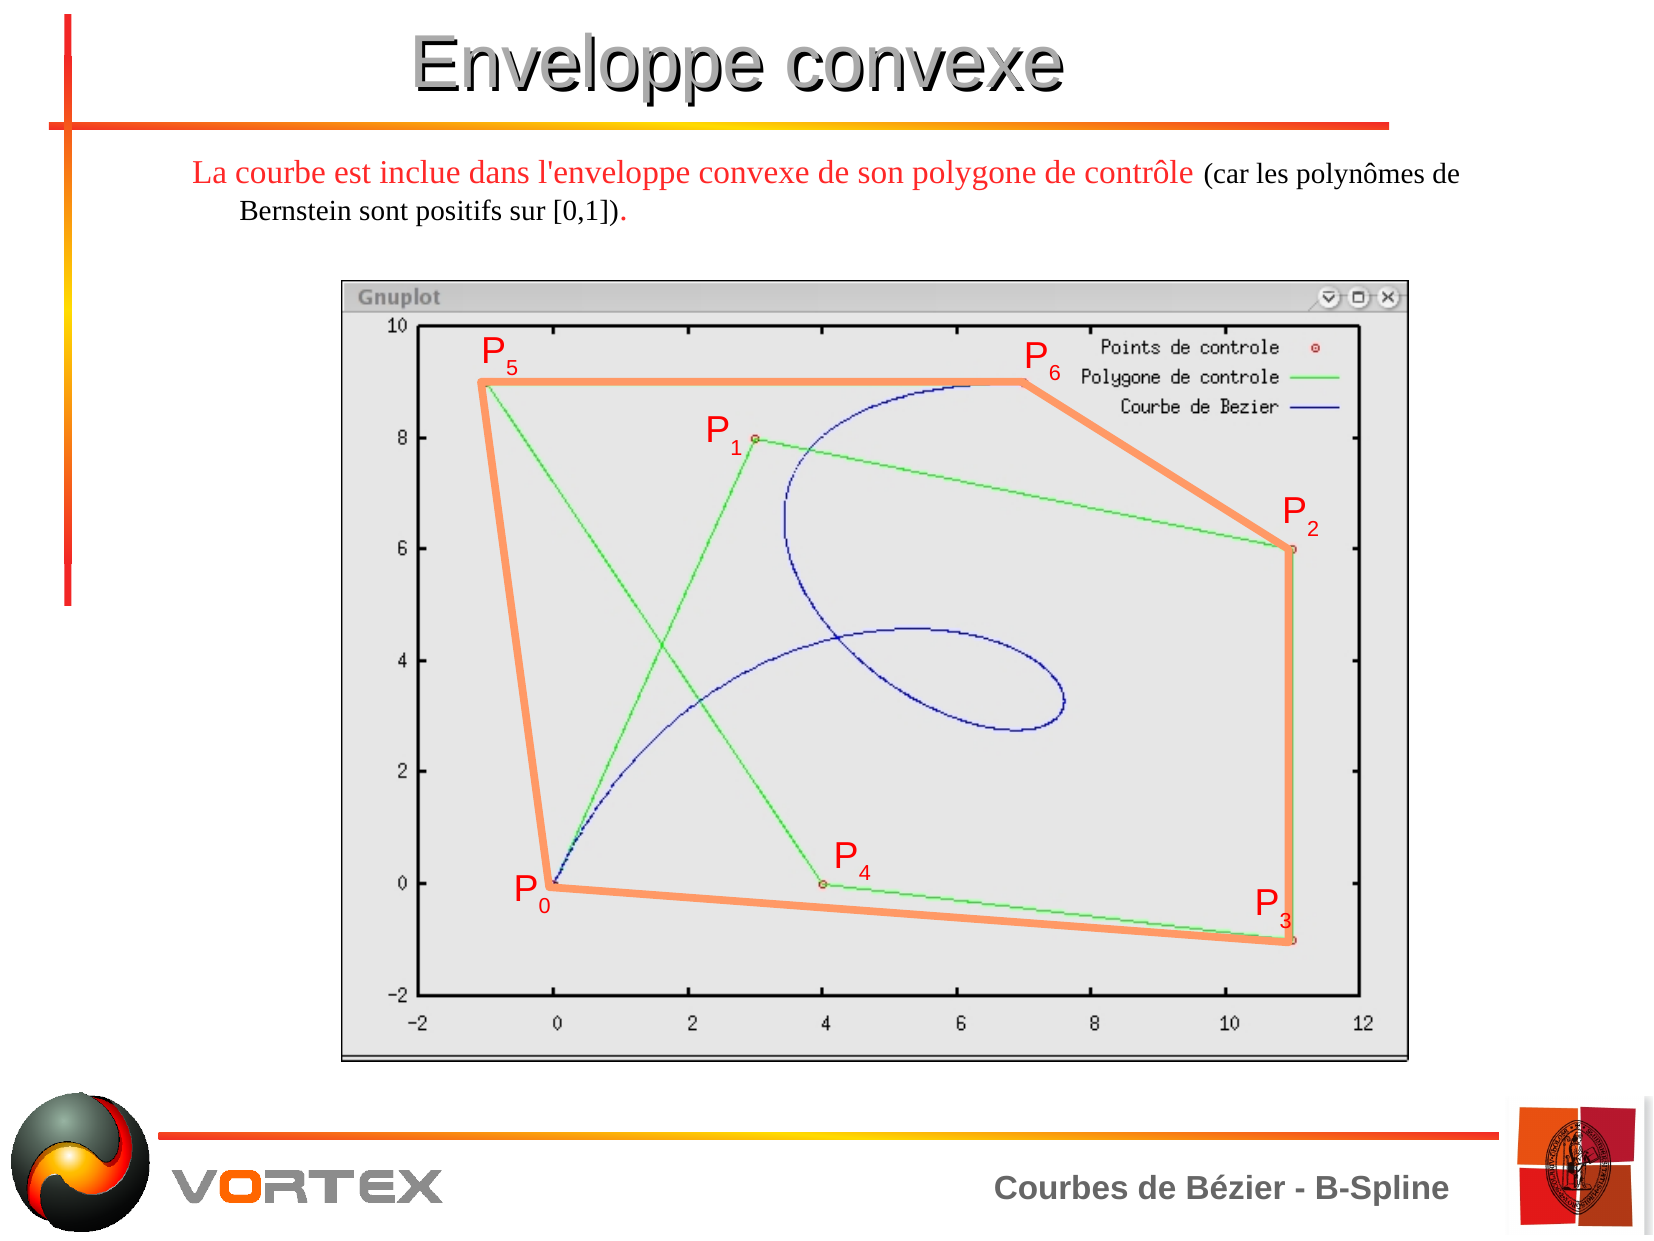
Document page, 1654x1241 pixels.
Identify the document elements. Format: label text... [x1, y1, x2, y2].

text_box P1 [690, 401, 779, 474]
picture [341, 280, 1409, 1062]
text_box P2 [1267, 482, 1356, 556]
text_box P5 [466, 321, 555, 395]
list La courbe est inclue dans l'enveloppe convexe de son polygone de contrôle (car les polynômes de Bernstein sont positifs sur [0,1]). [97, 153, 1571, 1109]
title Enveloppe convexe [82, 4, 1392, 120]
text_box P6 [1009, 326, 1097, 400]
text_box P4 [818, 827, 907, 900]
picture [1505, 1096, 1653, 1235]
text_box P0 [498, 859, 587, 933]
picture [11, 1092, 443, 1232]
text_box P3 [1239, 874, 1310, 994]
